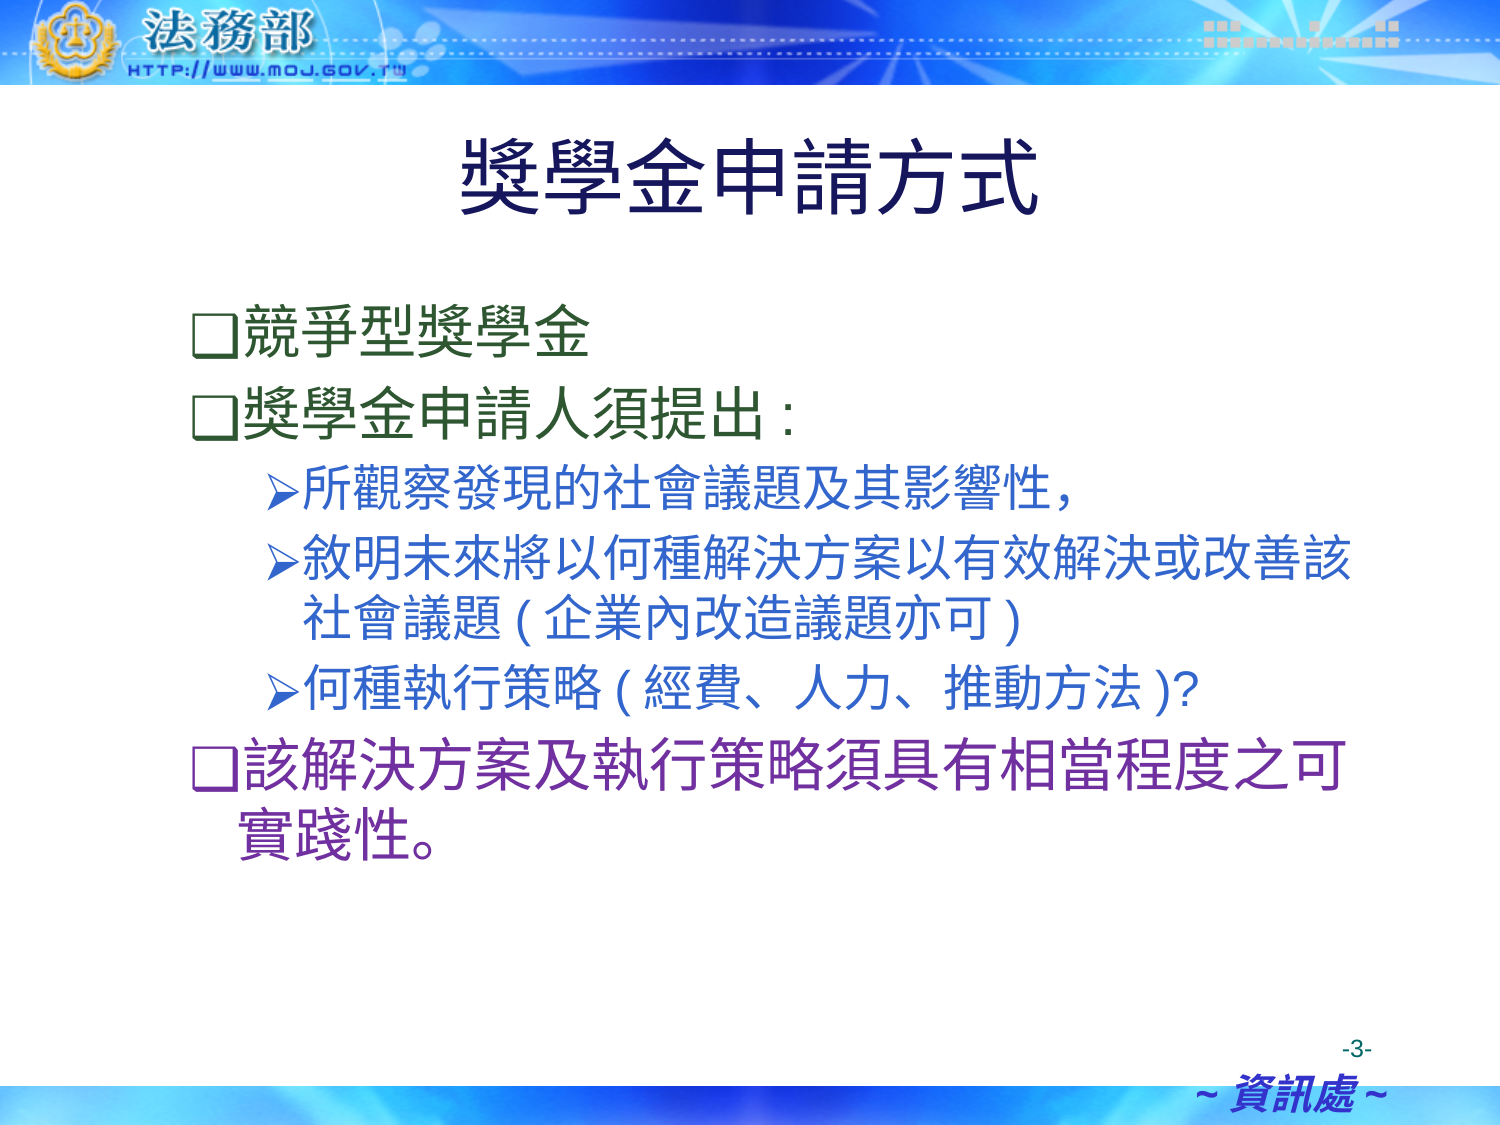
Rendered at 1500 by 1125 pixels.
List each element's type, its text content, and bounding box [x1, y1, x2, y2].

list 競爭型獎學金 獎學金申請人須提出: 所觀察發現的社會議題及其影響性， 敘明未來將以何種解決方案以有效解決或改善該社會議題(企業內改造議題亦可) 何種執行策略(經費、人力、推動方法)? 該解決方案及執行策略須具有相當程度之可實踐性。 [99, 287, 1400, 1013]
picture [1319, 1103, 1326, 1109]
text_box -<number>- [1074, 1024, 1388, 1100]
title 獎學金申請方式 [99, 99, 1400, 250]
picture [0, 1086, 1500, 1125]
picture [1332, 1100, 1338, 1108]
picture [0, 0, 1500, 85]
